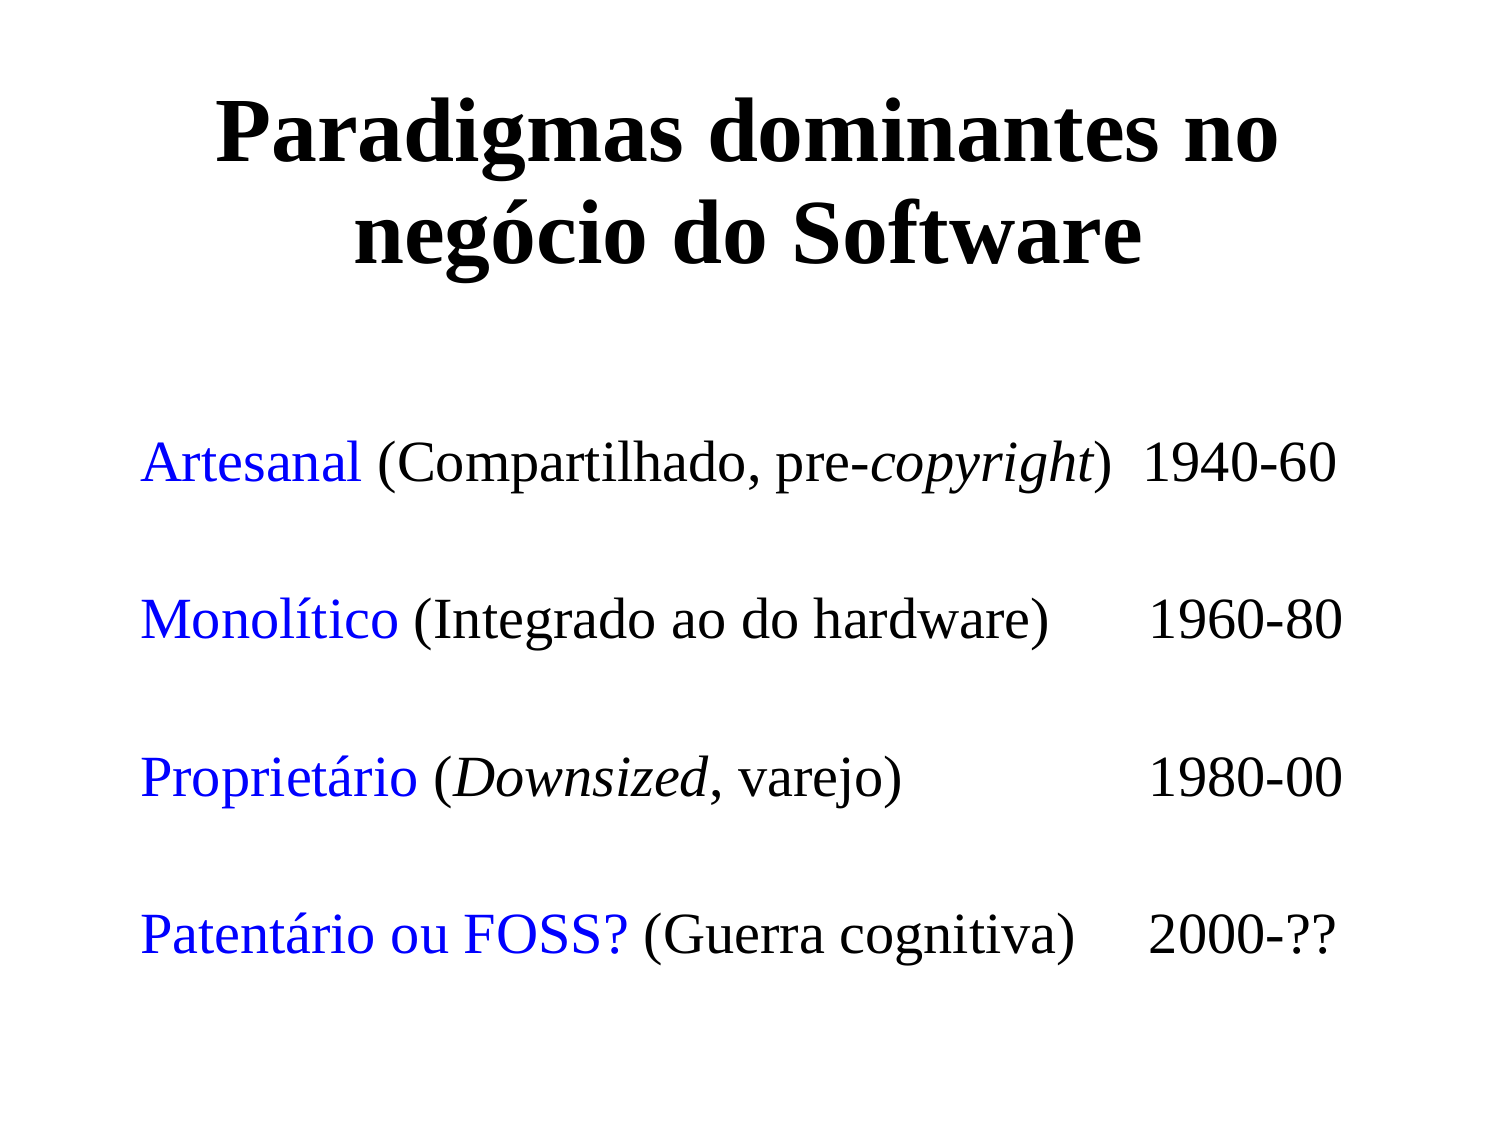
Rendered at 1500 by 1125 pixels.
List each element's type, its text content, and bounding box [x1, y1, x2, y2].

text_box Artesanal (Compartilhado, pre-copyright) 1940-60 Monolítico (Integrado ao do hardware) 1960-80 Proprietário (Downsized, varejo) 1980-00 Patentário ou FOSS? (Guerra cognitiva) 2000-?? [124, 398, 1363, 909]
title Paradigmas dominantes no negócio do Software [84, 52, 1413, 306]
